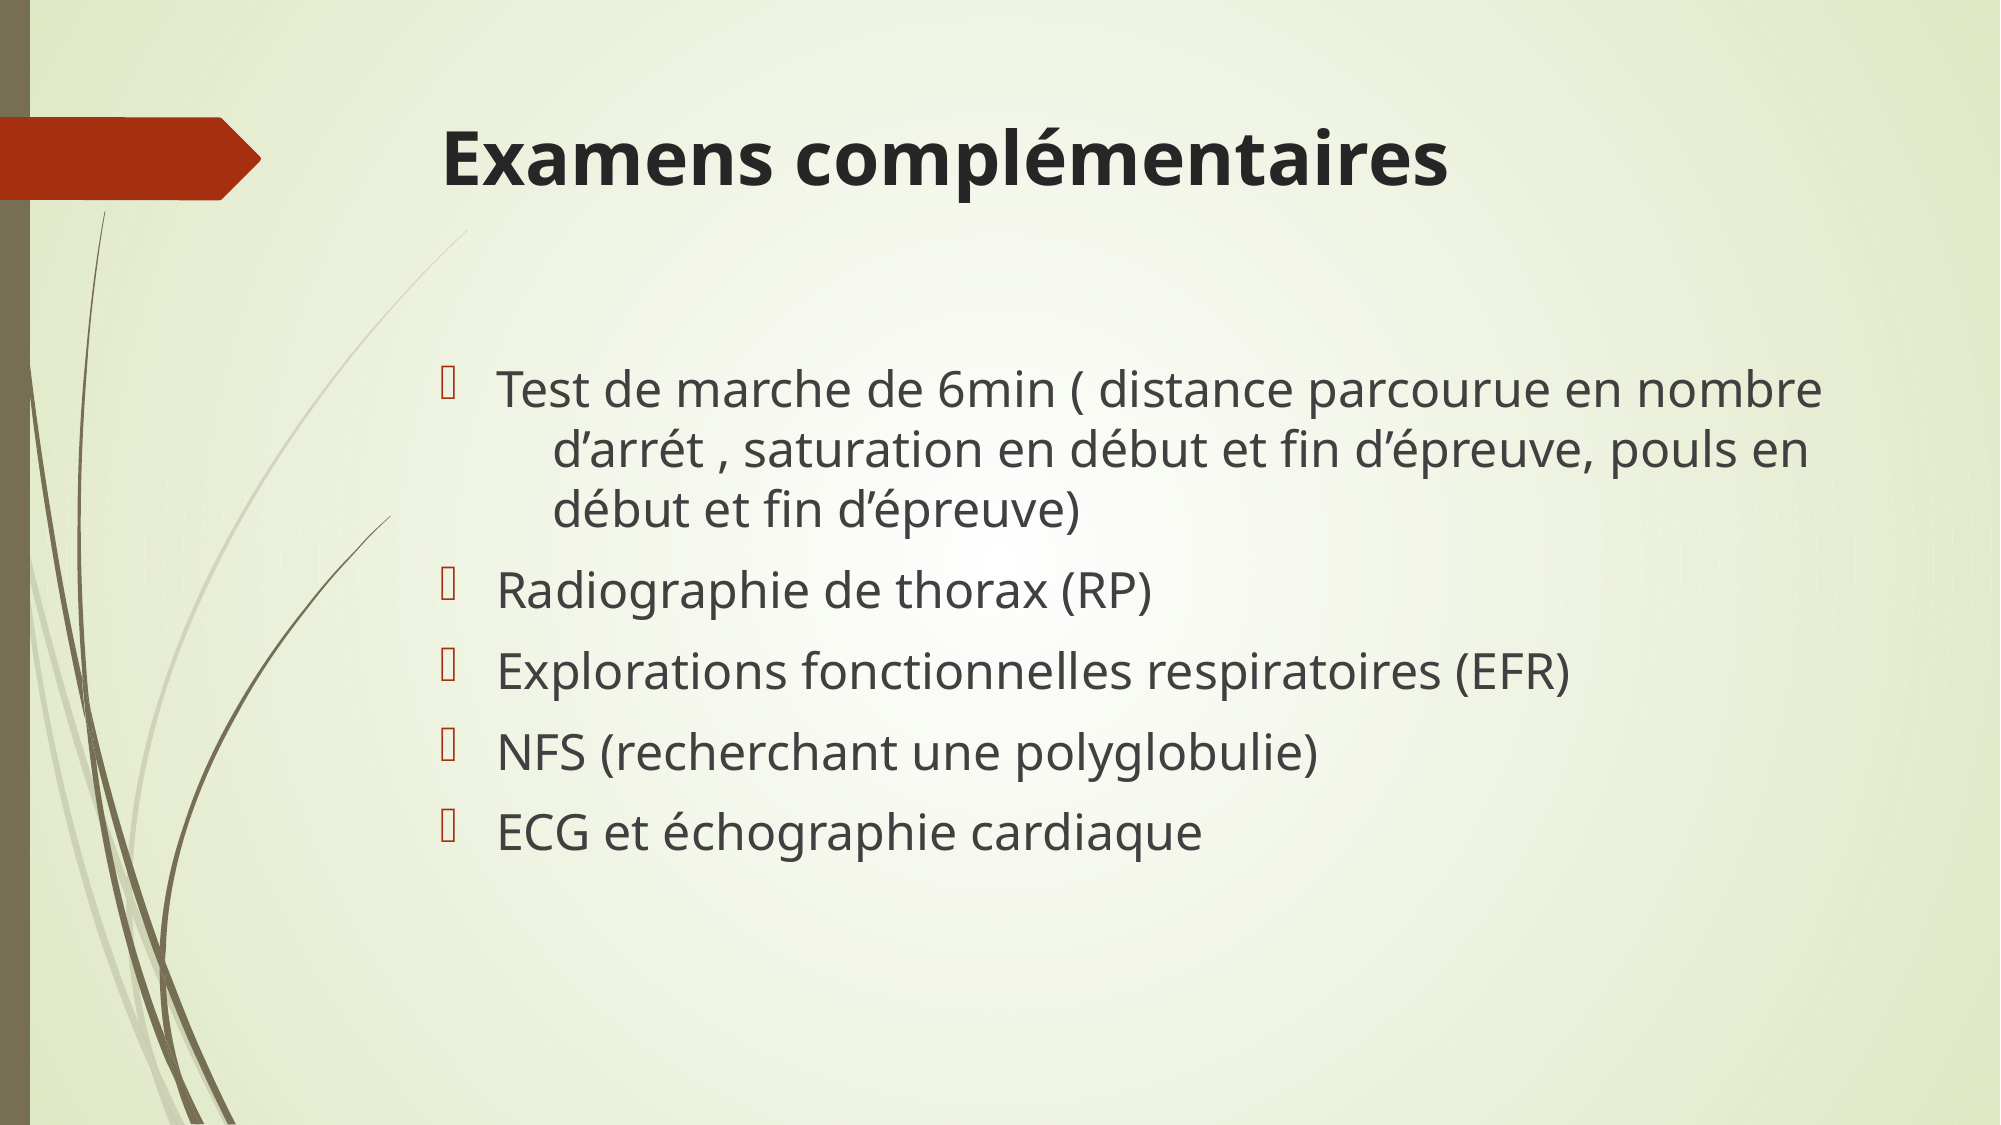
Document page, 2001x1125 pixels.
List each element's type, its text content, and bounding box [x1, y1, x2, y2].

title Examens complémentaires [425, 102, 1888, 313]
list Test de marche de 6min ( distance parcourue en nombre d’arrét , saturation en début et fin d’épreuve, pouls en début et fin d’épreuve) Radiographie de thorax (RP) Explorations fonctionnelles respiratoires (EFR) NFS (recherchant une polyglobulie) ECG et échographie cardiaque [424, 350, 1888, 970]
